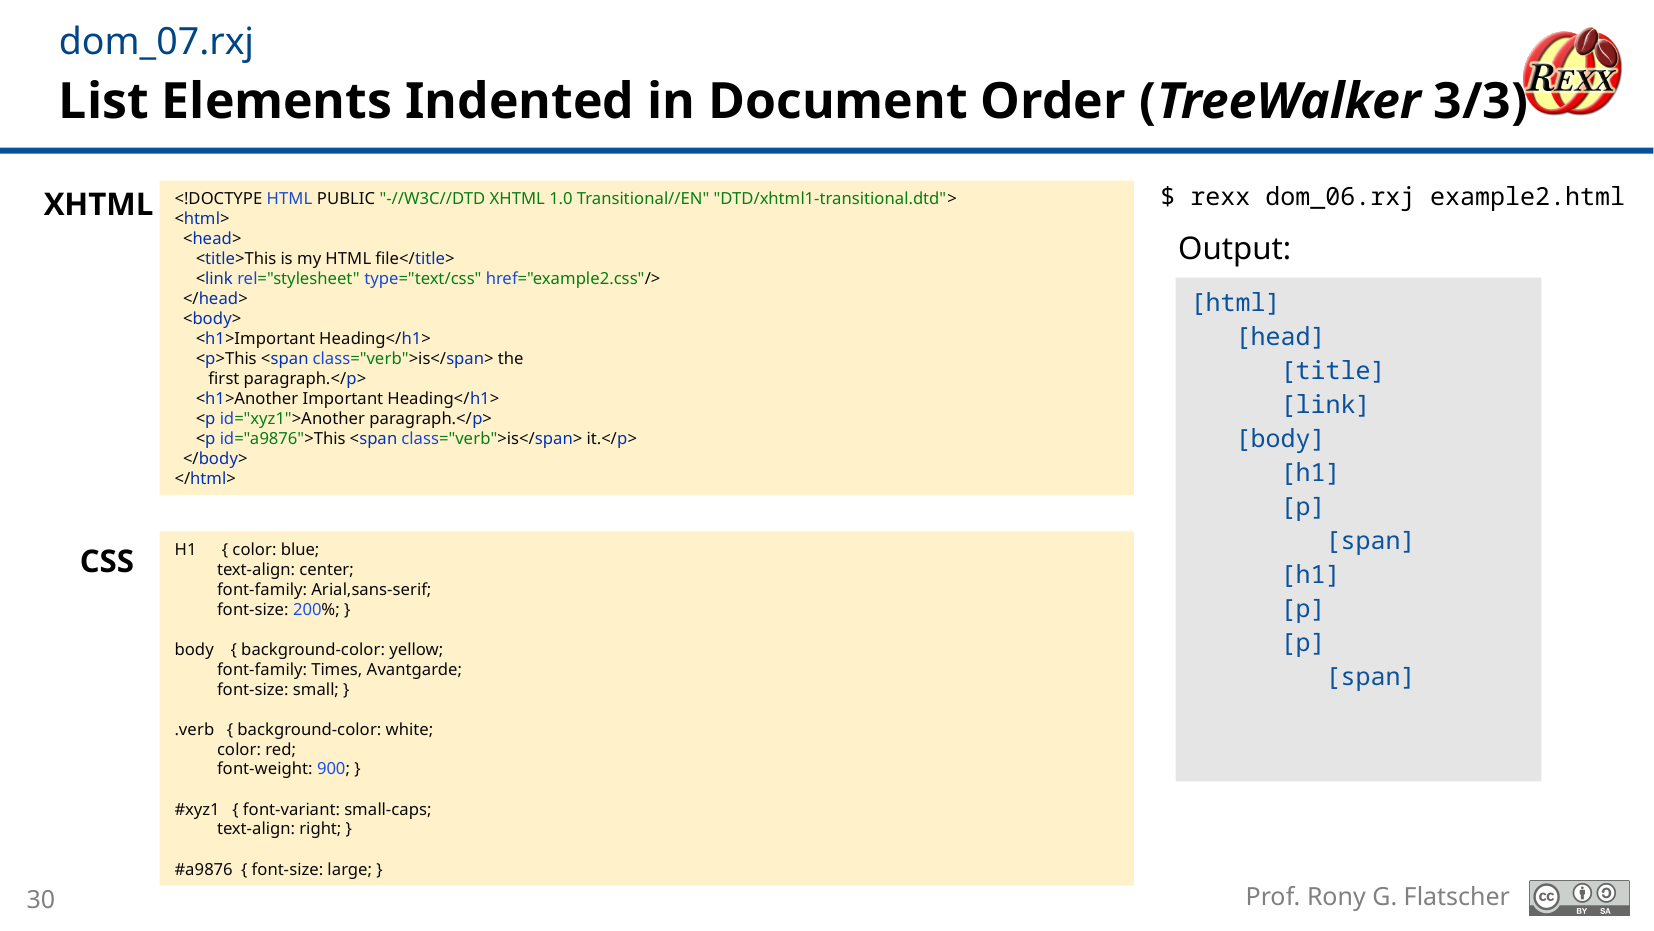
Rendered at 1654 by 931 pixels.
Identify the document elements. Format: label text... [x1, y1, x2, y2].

text_box H1 { color: blue; text-align: center; font-family: Arial,sans-serif; font-size: 200%; } body { background-color: yellow; font-family: Times, Avantgarde; font-size: small; } .verb { background-color: white; color: red; font-weight: 900; } #xyz1 { font-variant: small-caps; text-align: right; } #a9876 { font-size: large; } [159, 531, 1134, 886]
text_box [html] [head] [title] [link] [body] [h1] [p] [span] [h1] [p] [p] [span] [1175, 277, 1542, 782]
title dom_07.rxj List Elements Indented in Document Order (TreeWalker 3/3) [0, 0, 1625, 148]
text_box Output: [1163, 218, 1653, 275]
text_box CSS [64, 531, 154, 588]
text_box <!DOCTYPE HTML PUBLIC "-//W3C//DTD XHTML 1.0 Transitional//EN" "DTD/xhtml1-transitional.dtd"> <html> <head> <title>This is my HTML file</title> <link rel="stylesheet" type="text/css" href="example2.css"/> </head> <body> <h1>Important Heading</h1> <p>This <span class="verb">is</span> the first paragraph.</p> <h1>Another Important Heading</h1> <p id="xyz1">Another paragraph.</p> <p id="a9876">This <span class="verb">is</span> it.</p> </body> </html> [159, 180, 1134, 495]
text_box $ rexx dom_06.rxj example2.html [1145, 171, 1648, 227]
text_box XHTML [28, 175, 177, 231]
